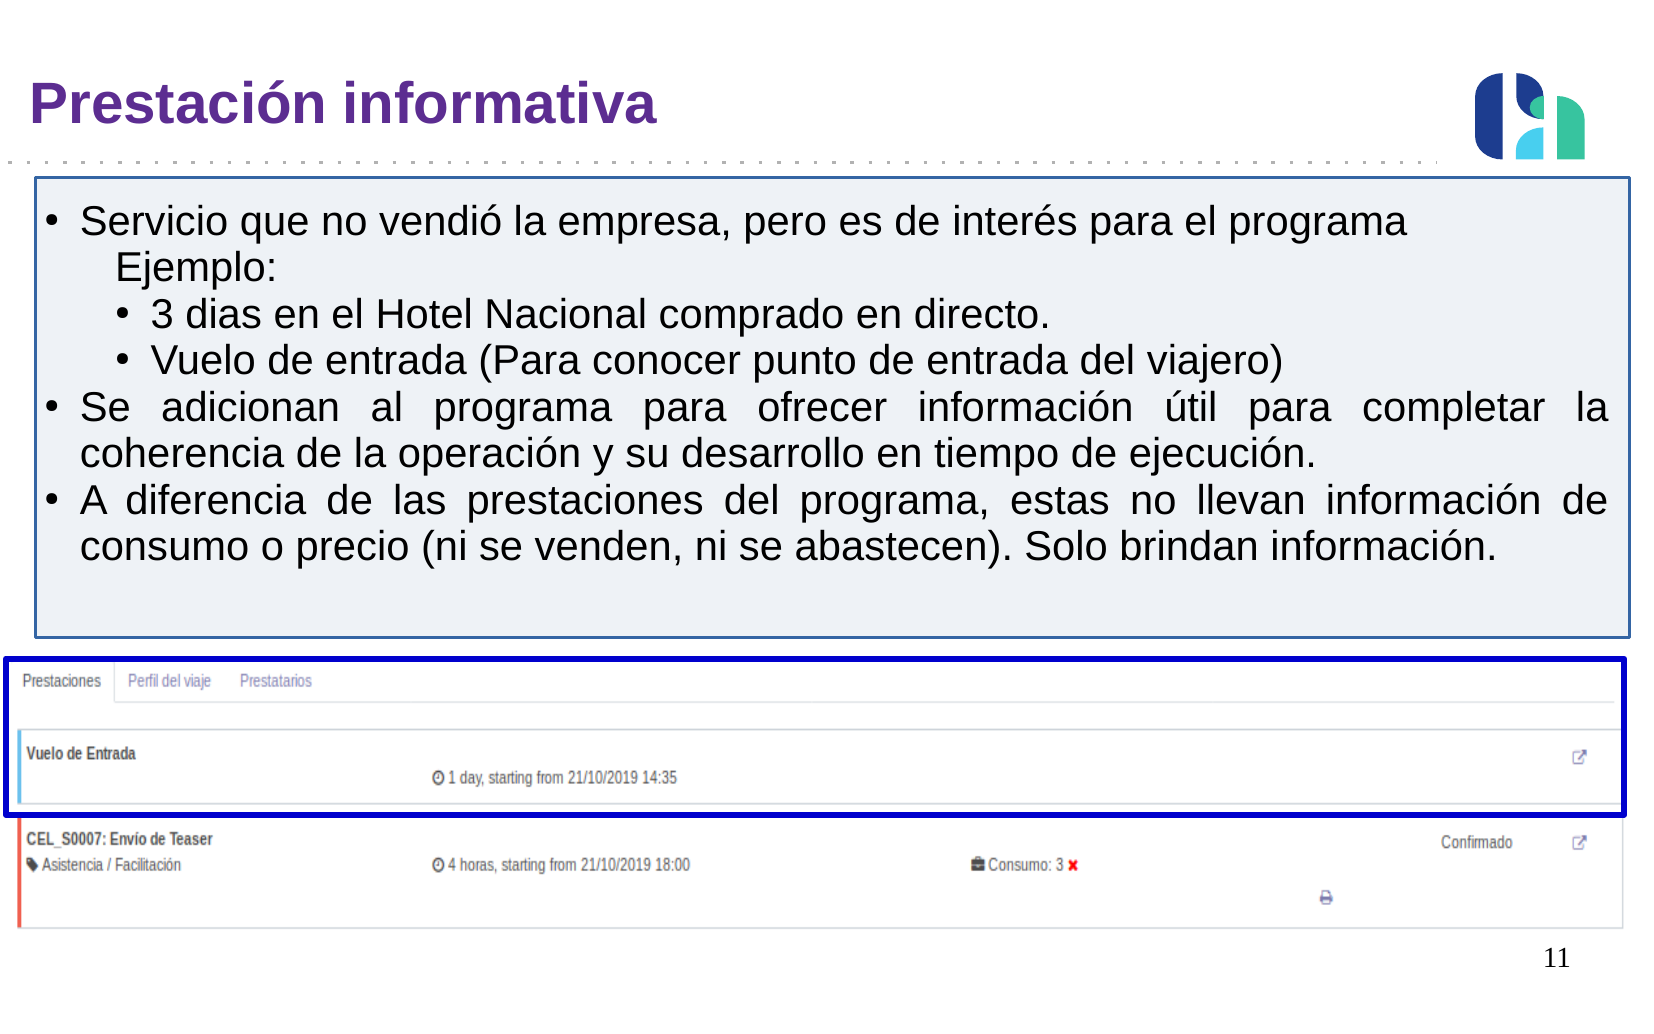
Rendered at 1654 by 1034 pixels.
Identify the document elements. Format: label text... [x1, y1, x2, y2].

text_box Servicio que no vendió la empresa, pero es de interés para el programa Ejemplo: 3 dias en el Hotel Nacional comprado en directo. Vuelo de entrada (Para conocer punto de entrada del viajero) Se adicionan al programa para ofrecer información útil para completar la coherencia de la operación y su desarrollo en tiempo de ejecución. A diferencia de las prestaciones del programa, estas no llevan información de consumo o precio (ni se venden, ni se abastecen). Solo brindan información. [29, 190, 1625, 626]
text_box [35, 177, 1630, 638]
picture [1474, 73, 1585, 160]
picture [11, 662, 1621, 812]
picture [11, 658, 1630, 934]
text_box Prestación informativa [29, 70, 1317, 136]
